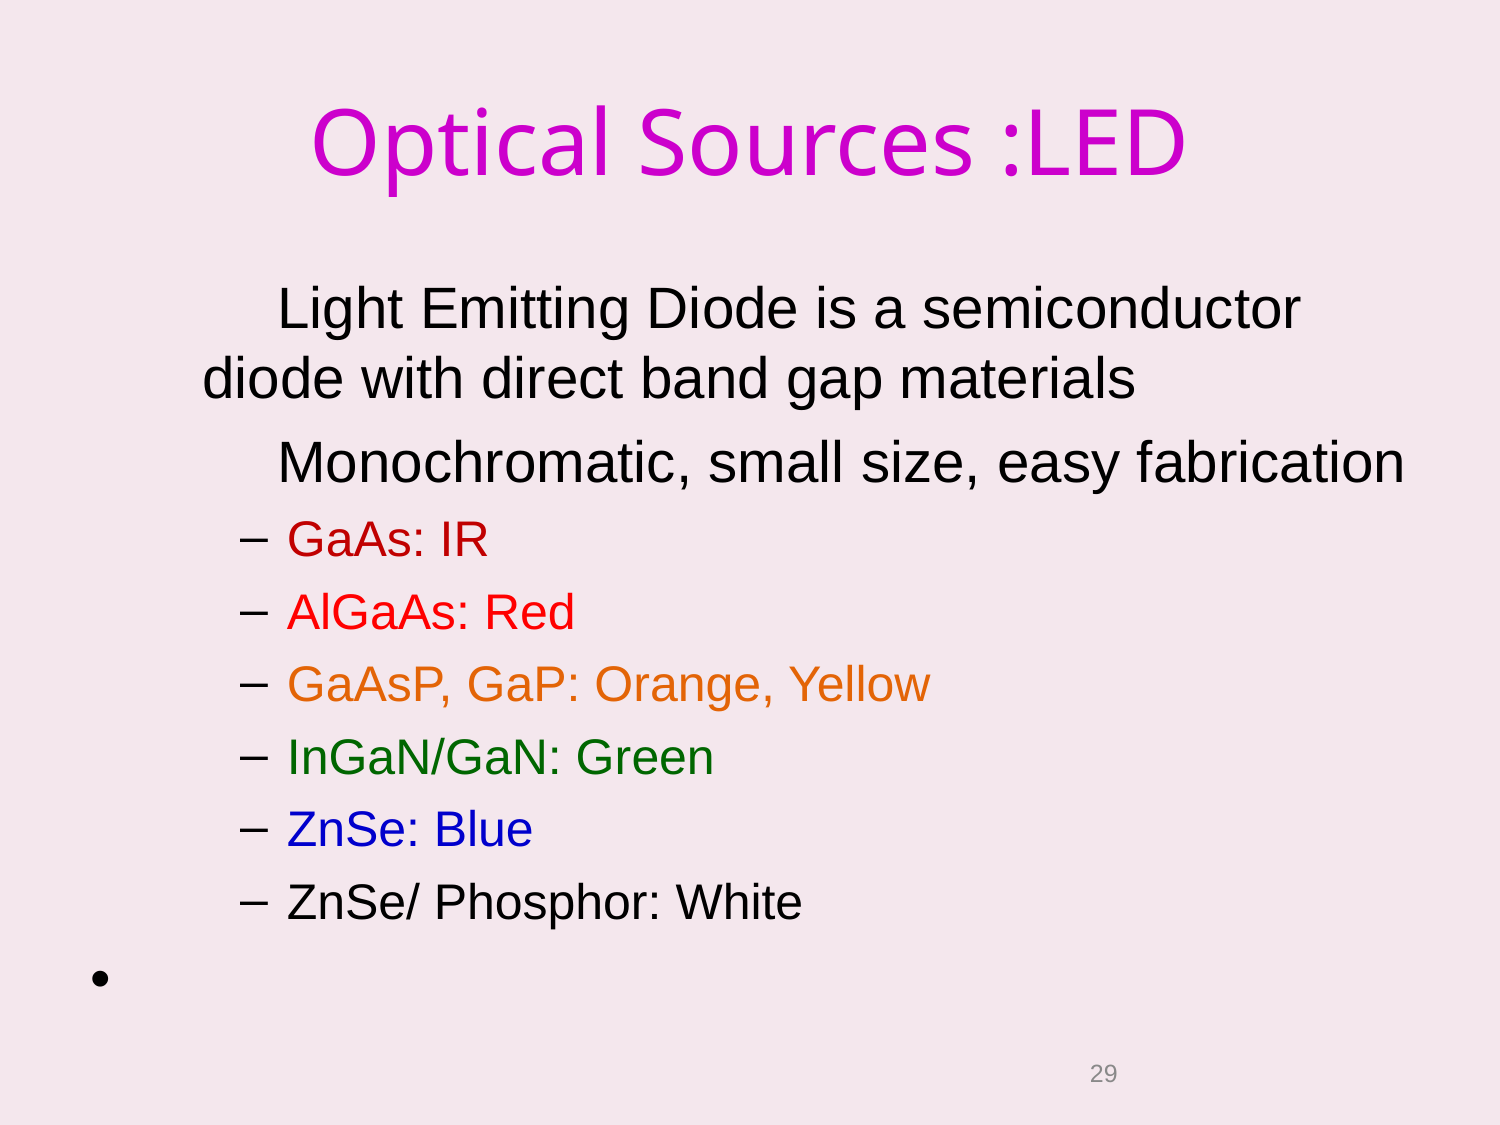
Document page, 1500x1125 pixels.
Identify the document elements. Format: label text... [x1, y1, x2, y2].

list Light Emitting Diode is a semiconductor diode with direct band gap materials Monochromatic, small size, easy fabrication GaAs: IR AlGaAs: Red GaAsP, GaP: Orange, Yellow InGaN/GaN: Green ZnSe: Blue ZnSe/ Phosphor: White [75, 262, 1426, 1005]
title Optical Sources :LED [75, 45, 1426, 233]
text_box [1074, 1042, 1426, 1103]
